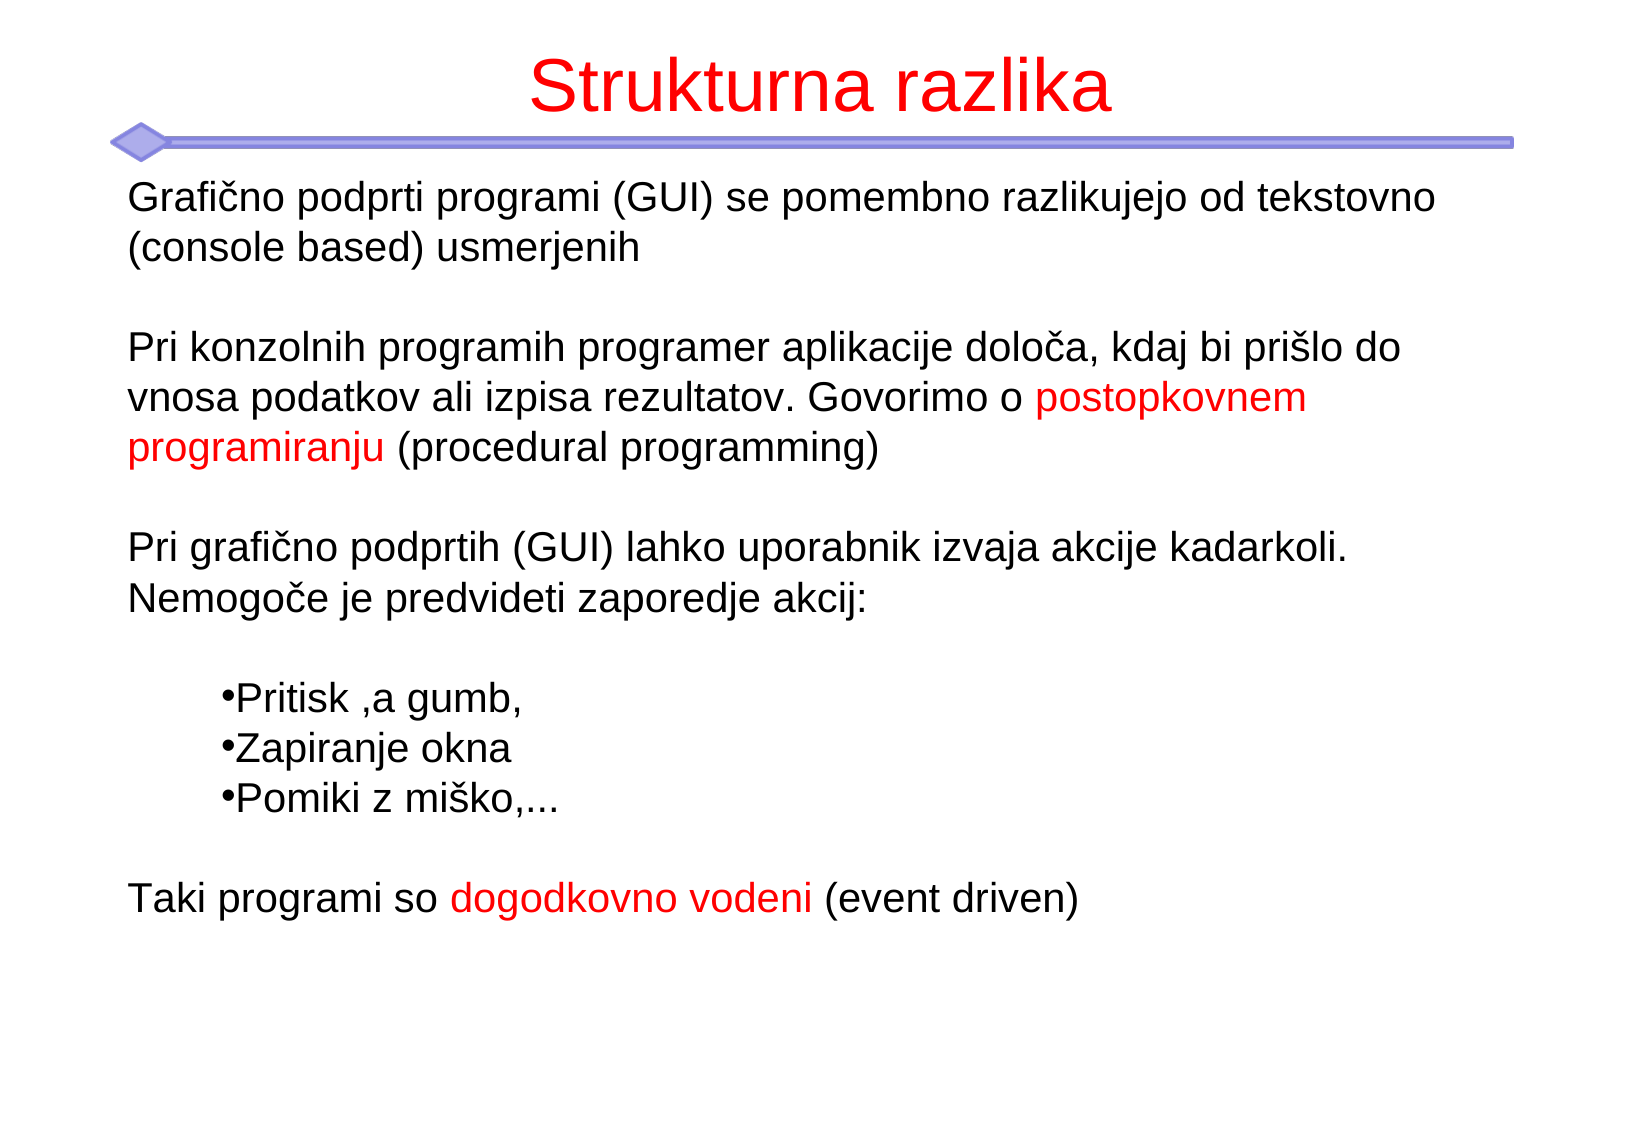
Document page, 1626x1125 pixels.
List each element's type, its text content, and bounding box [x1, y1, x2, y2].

picture [109, 121, 1515, 163]
text_box Grafično podprti programi (GUI) se pomembno razlikujejo od tekstovno (console based) usmerjenih Pri konzolnih programih programer aplikacije določa, kdaj bi prišlo do vnosa podatkov ali izpisa rezultatov. Govorimo o postopkovnem programiranju (procedural programming) Pri grafično podprtih (GUI) lahko uporabnik izvaja akcije kadarkoli. Nemogoče je predvideti zaporedje akcij: Pritisk ,a gumb, Zapiranje okna Pomiki z miško,... Taki programi so dogodkovno vodeni (event driven) [112, 162, 1476, 979]
title Strukturna razlika [125, 24, 1516, 138]
